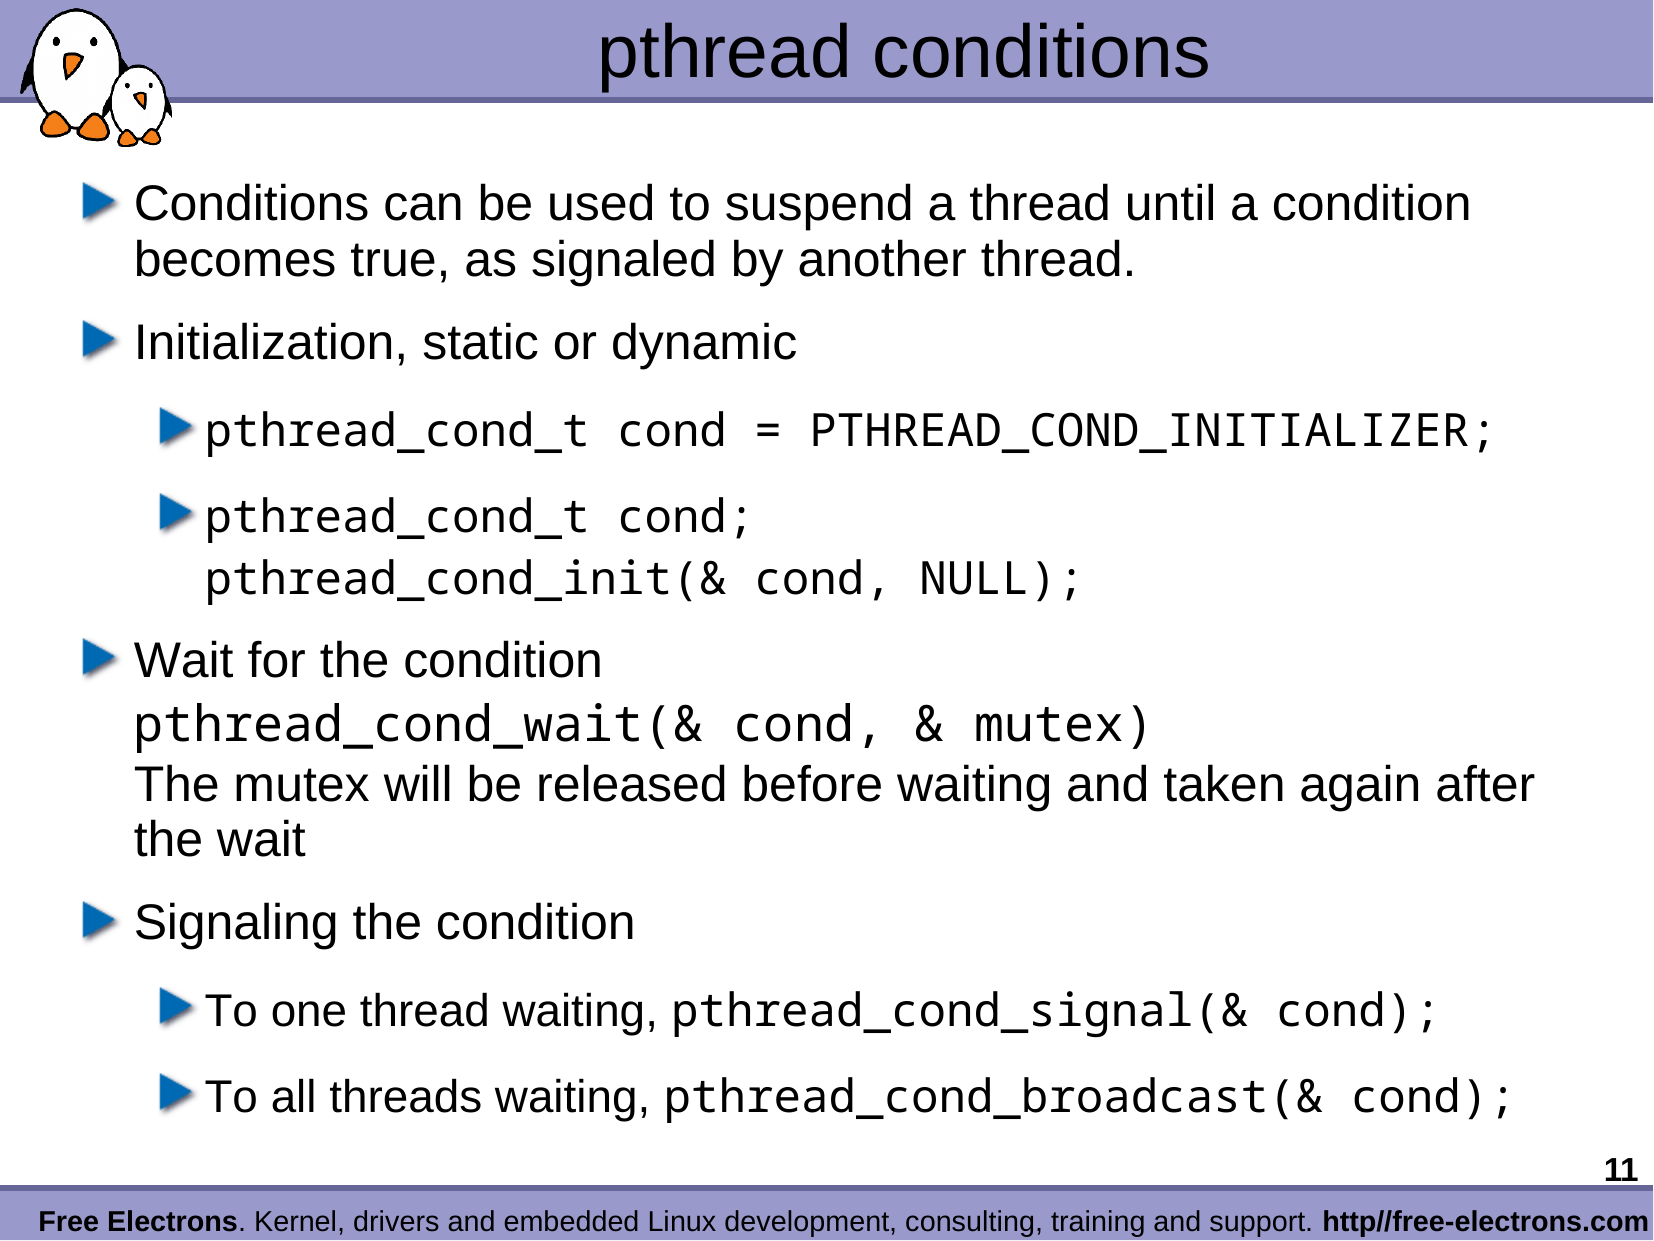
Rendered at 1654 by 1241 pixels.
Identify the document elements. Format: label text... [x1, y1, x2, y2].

title pthread conditions [178, 4, 1631, 98]
list Conditions can be used to suspend a thread until a condition becomes true, as signaled by another thread. Initialization, static or dynamic pthread_cond_t cond = PTHREAD_COND_INITIALIZER; pthread_cond_t cond; pthread_cond_init(& cond, NULL); Wait for the condition pthread_cond_wait(& cond, & mutex) The mutex will be released before waiting and taken again after the wait Signaling the condition To one thread waiting, pthread_cond_signal(& cond); To all threads waiting, pthread_cond_broadcast(& cond); [62, 175, 1586, 1123]
picture [20, 8, 172, 147]
